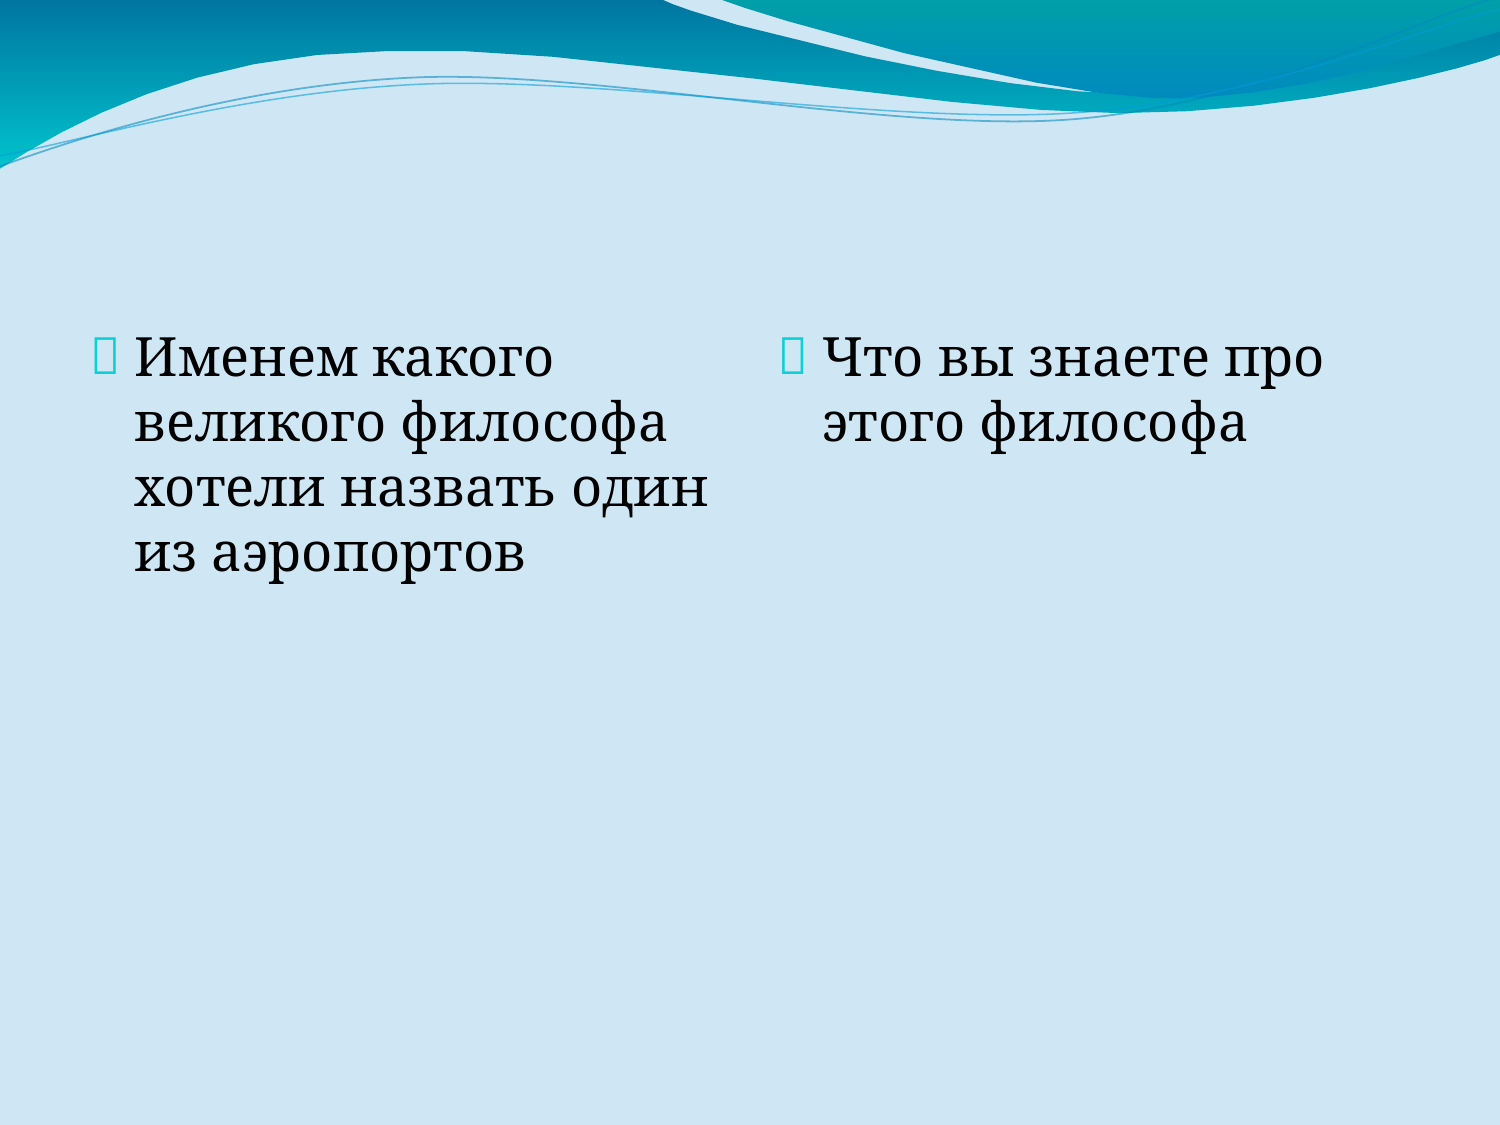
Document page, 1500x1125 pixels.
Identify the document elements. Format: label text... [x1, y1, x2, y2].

list Что вы знаете про этого философа [762, 314, 1425, 1043]
title [75, 115, 1425, 303]
list Именем какого великого философа хотели назвать один из аэропортов [75, 314, 738, 1043]
